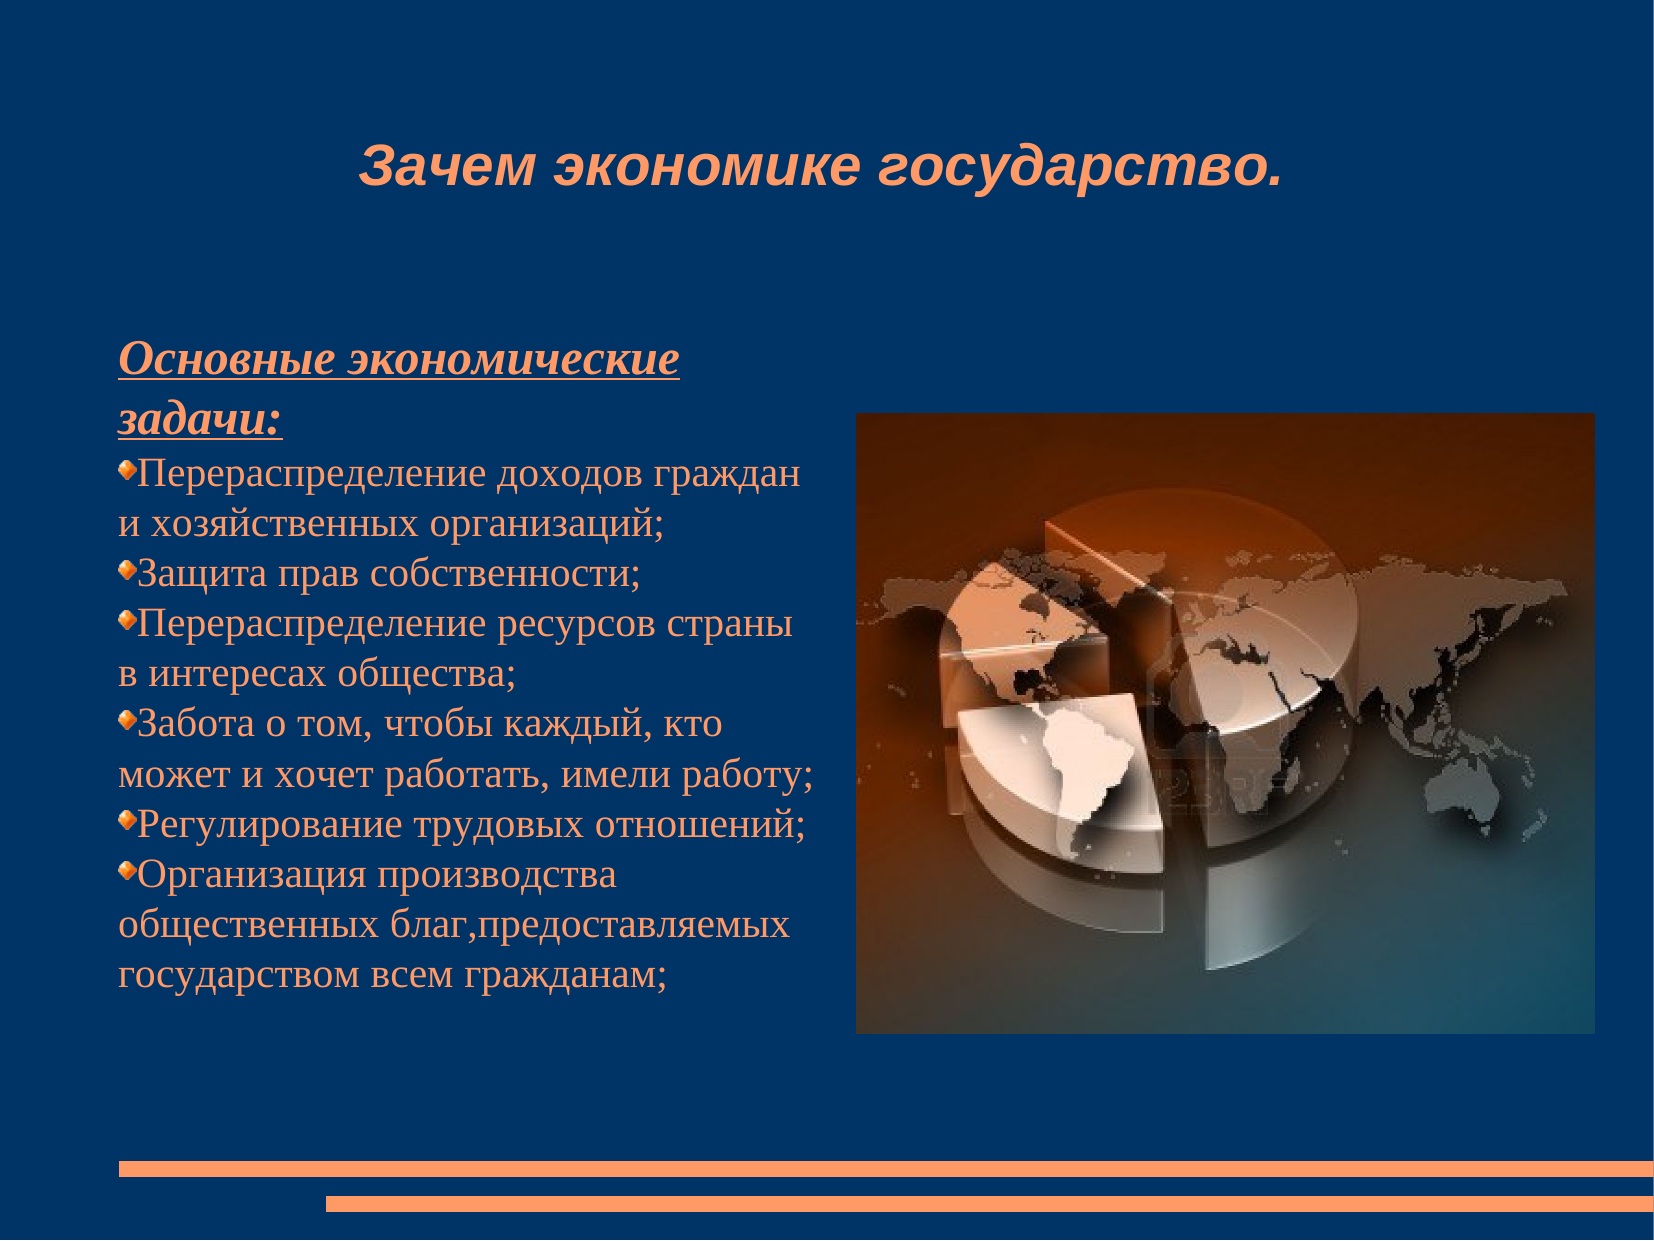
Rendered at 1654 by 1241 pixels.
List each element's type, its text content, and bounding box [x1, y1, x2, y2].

title Зачем экономике государство. [64, 58, 1477, 266]
picture [856, 413, 1595, 1034]
list Основные экономические задачи: Перераспределение доходов граждан и хозяйственных организаций; Защита прав собственности; Перераспределение ресурсов страны в интересах общества; Забота о том, чтобы каждый, кто может и хочет работать, имели работу; Регулирование трудовых отношений; Организация производства общественных благ,предоставляемых государством всем гражданам; [118, 324, 821, 1142]
